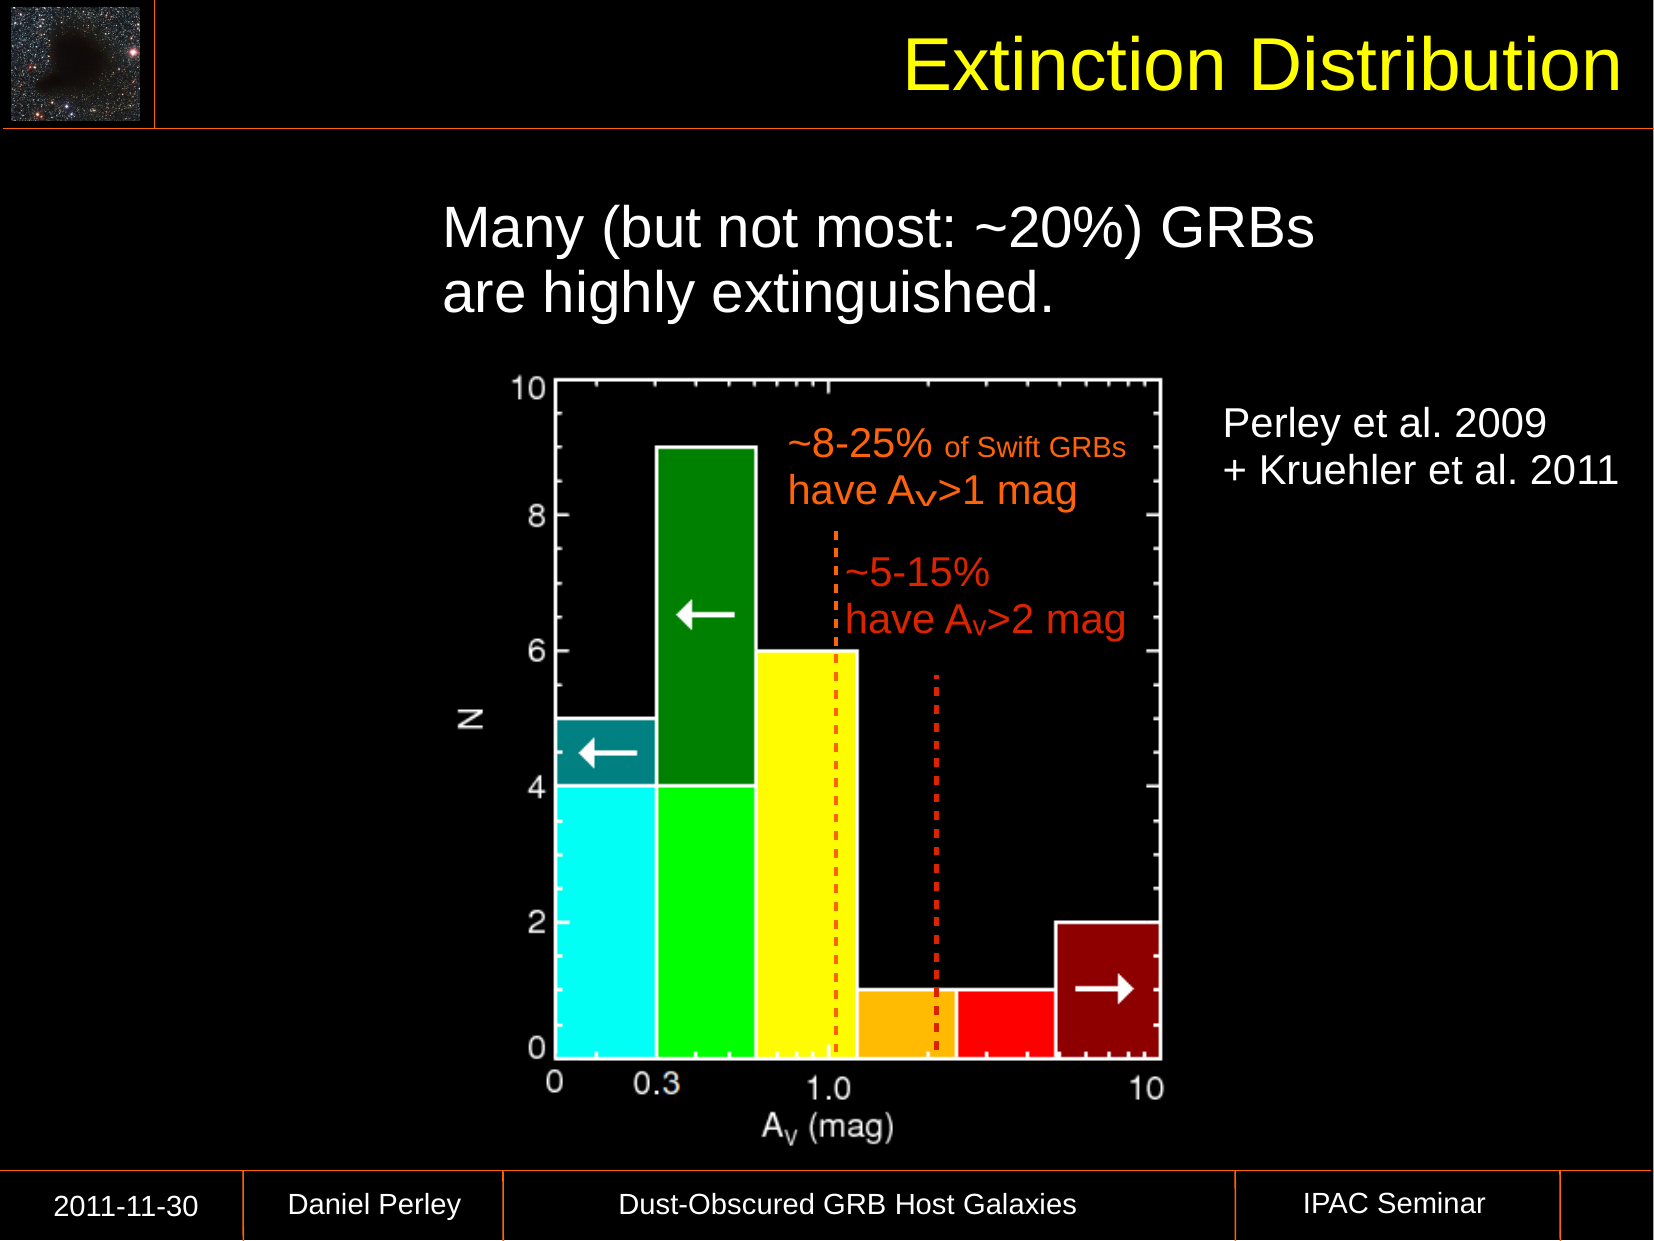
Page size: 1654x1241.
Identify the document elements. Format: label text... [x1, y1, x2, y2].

text_box Perley et al. 2009 + Kruehler et al. 2011 [1207, 392, 1651, 501]
text_box ~5-15% have Av>2 mag [830, 541, 1218, 661]
text_box Many (but not most: ~20%) GRBs are highly extinguished. [427, 187, 1403, 333]
title Extinction Distribution [594, 21, 1624, 108]
picture [437, 366, 1207, 1162]
picture [11, 7, 140, 121]
text_box ~8-25% of Swift GRBs have Av>1 mag [772, 412, 1223, 532]
